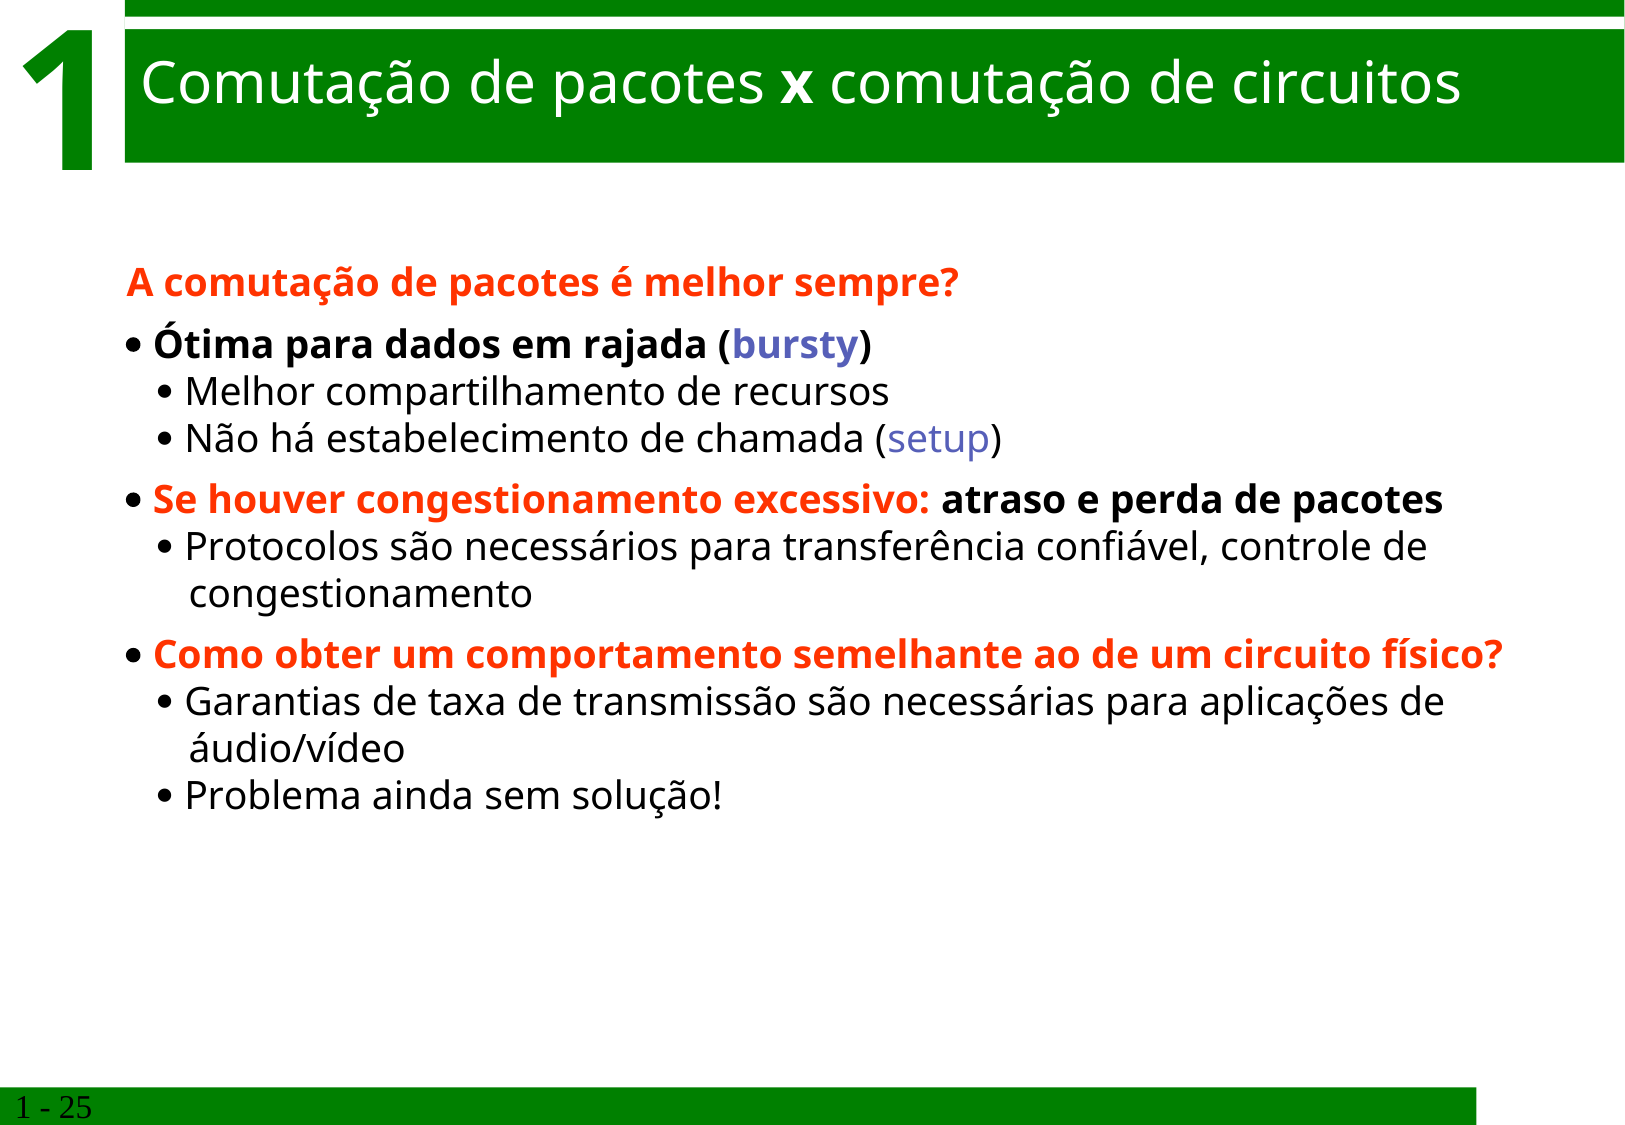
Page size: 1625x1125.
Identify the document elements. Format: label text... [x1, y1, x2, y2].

text_box Comutação de pacotes x comutação de circuitos [125, 37, 1625, 138]
list A comutação de pacotes é melhor sempre?  Ótima para dados em rajada (bursty)  Melhor compartilhamento de recursos  Não há estabelecimento de chamada (setup)  Se houver congestionamento excessivo: atraso e perda de pacotes  Protocolos são necessários para transferência confiável, controle de congestionamento  Como obter um comportamento semelhante ao de um circuito físico?  Garantias de taxa de transmissão são necessárias para aplicações de áudio/vídeo  Problema ainda sem solução! [111, 249, 1534, 876]
